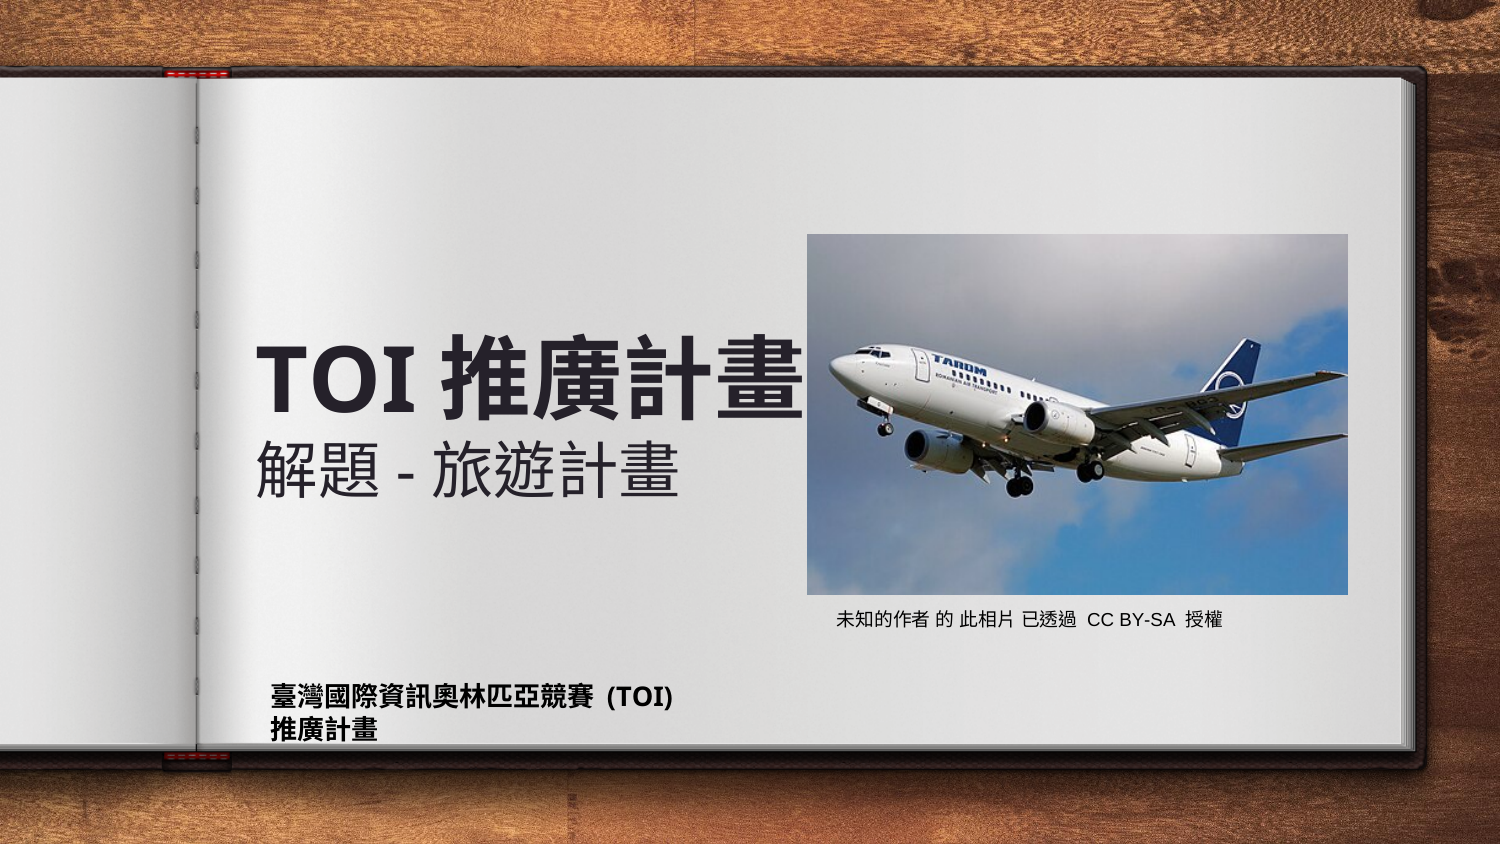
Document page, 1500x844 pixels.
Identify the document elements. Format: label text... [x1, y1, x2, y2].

text_box 未知的作者 的 此相片 已透過 CC BY-SA 授權 [821, 600, 1348, 639]
text_box TOI推廣計畫 解題-旅遊計畫 [240, 262, 807, 565]
picture [807, 234, 1348, 595]
